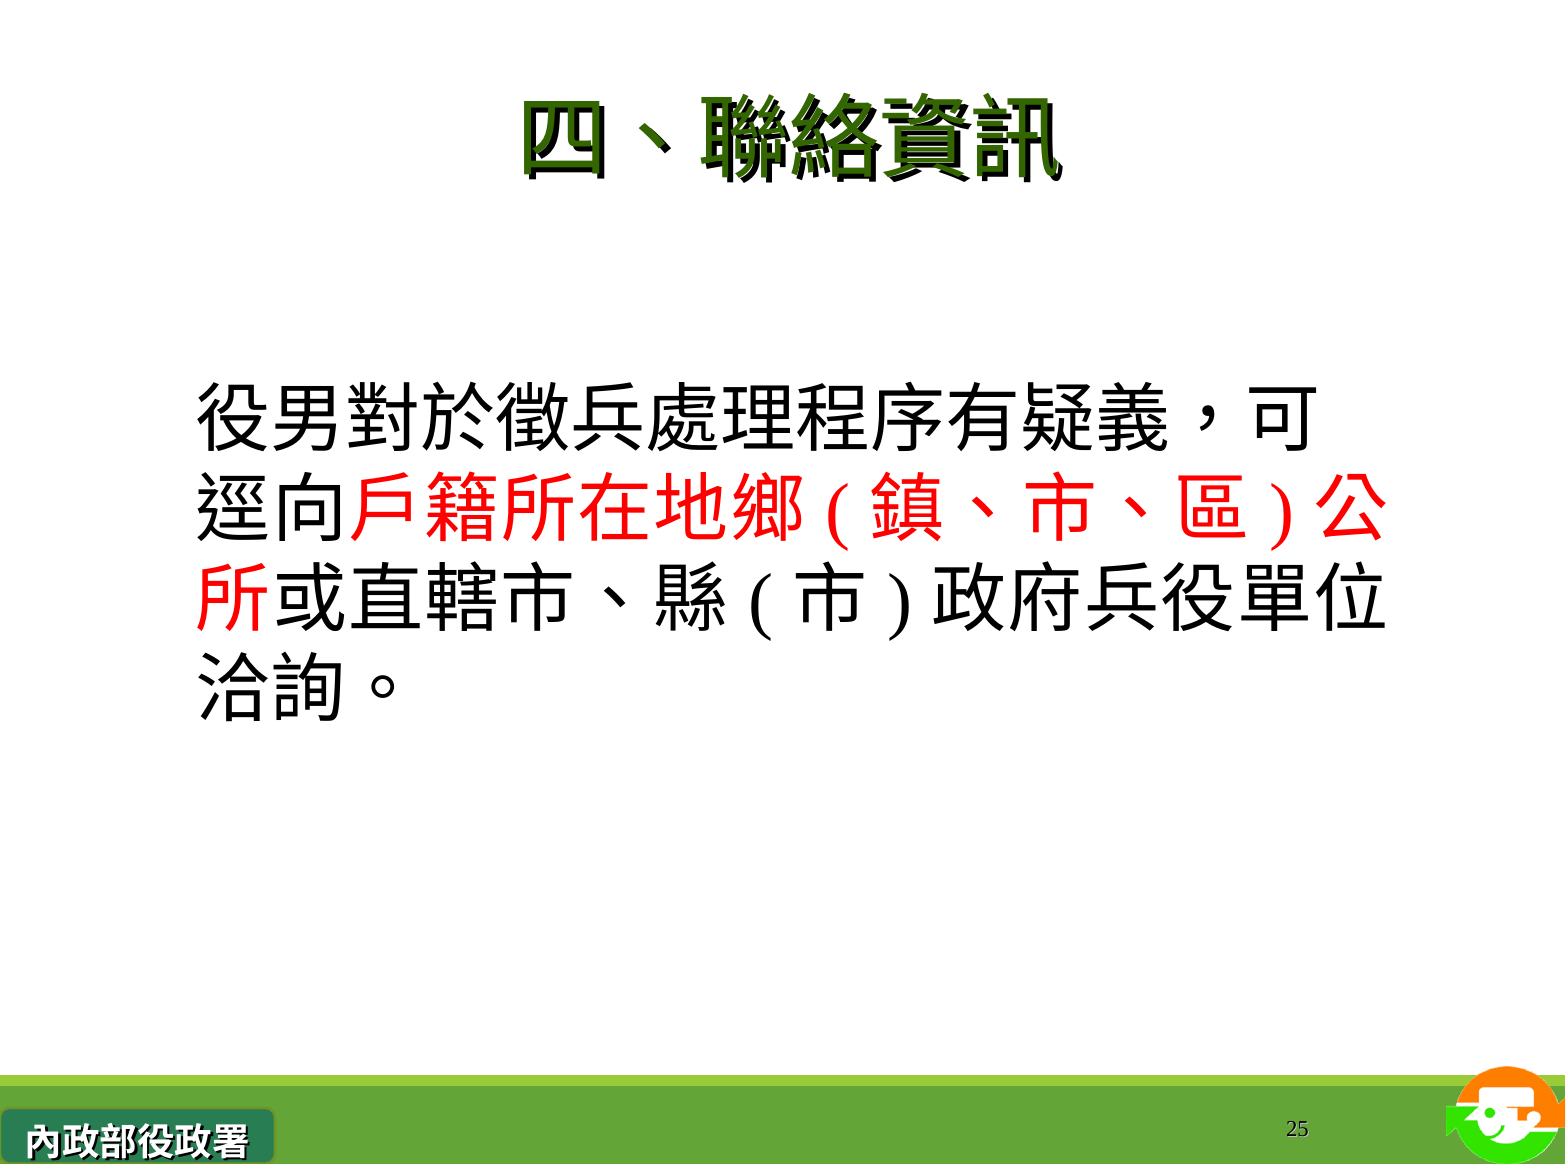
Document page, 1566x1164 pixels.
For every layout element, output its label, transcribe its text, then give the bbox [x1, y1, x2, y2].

text_box 內政部役政署 [0, 1107, 276, 1164]
text_box 24 [1270, 1096, 1440, 1158]
text_box 四、聯絡資訊 [181, 71, 1397, 196]
picture [1446, 1067, 1566, 1164]
text_box 役男對於徵兵處理程序有疑義，可逕向戶籍所在地鄉(鎮、市、區)公所或直轄市、縣(市)政府兵役單位洽詢。 [181, 363, 1404, 738]
